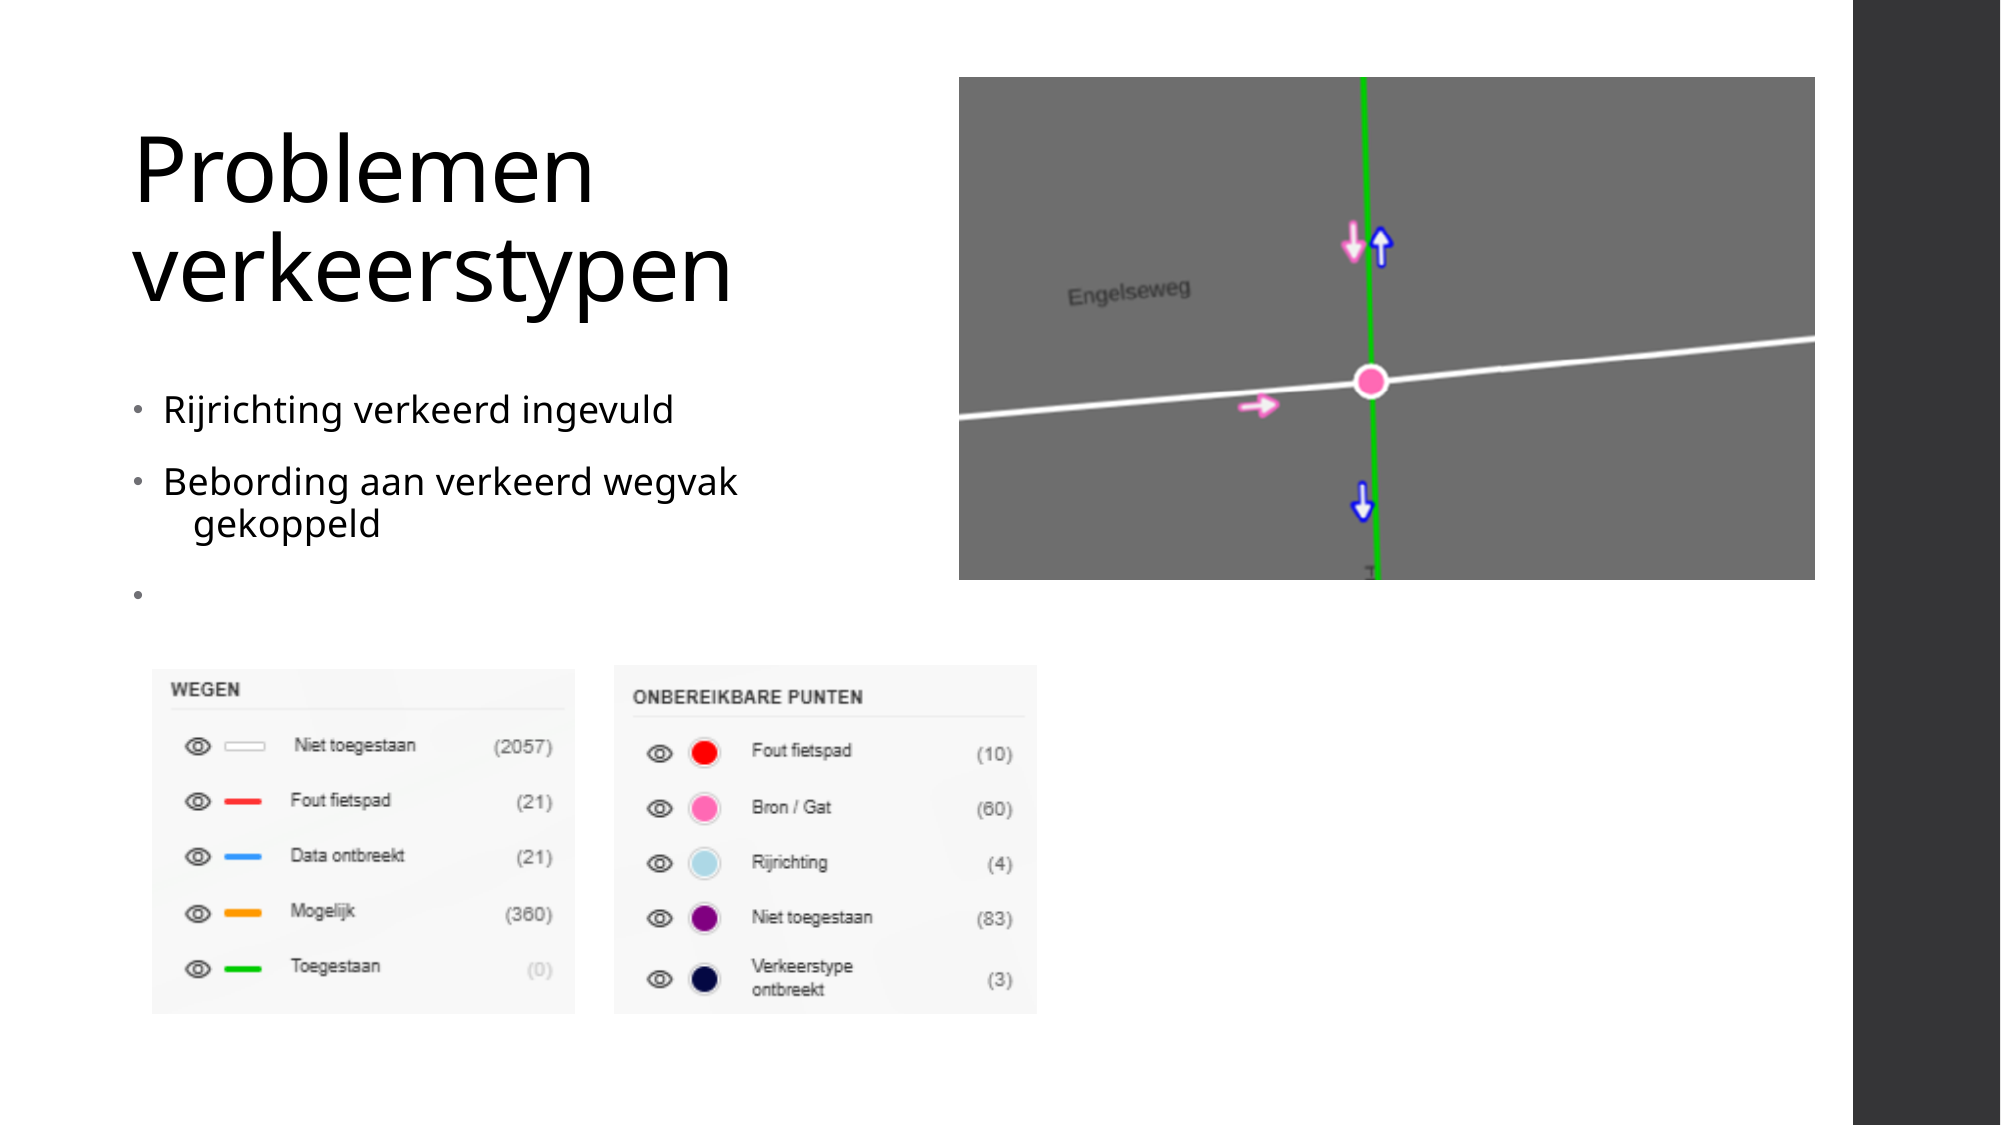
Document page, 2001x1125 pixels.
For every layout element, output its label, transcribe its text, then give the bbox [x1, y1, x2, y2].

title Problemen verkeerstypen [117, 111, 862, 329]
picture [152, 670, 575, 1014]
picture [614, 665, 1037, 1014]
list Rijrichting verkeerd ingevuld Bebording aan verkeerd wegvak gekoppeld [117, 381, 862, 1014]
picture [959, 77, 1815, 580]
